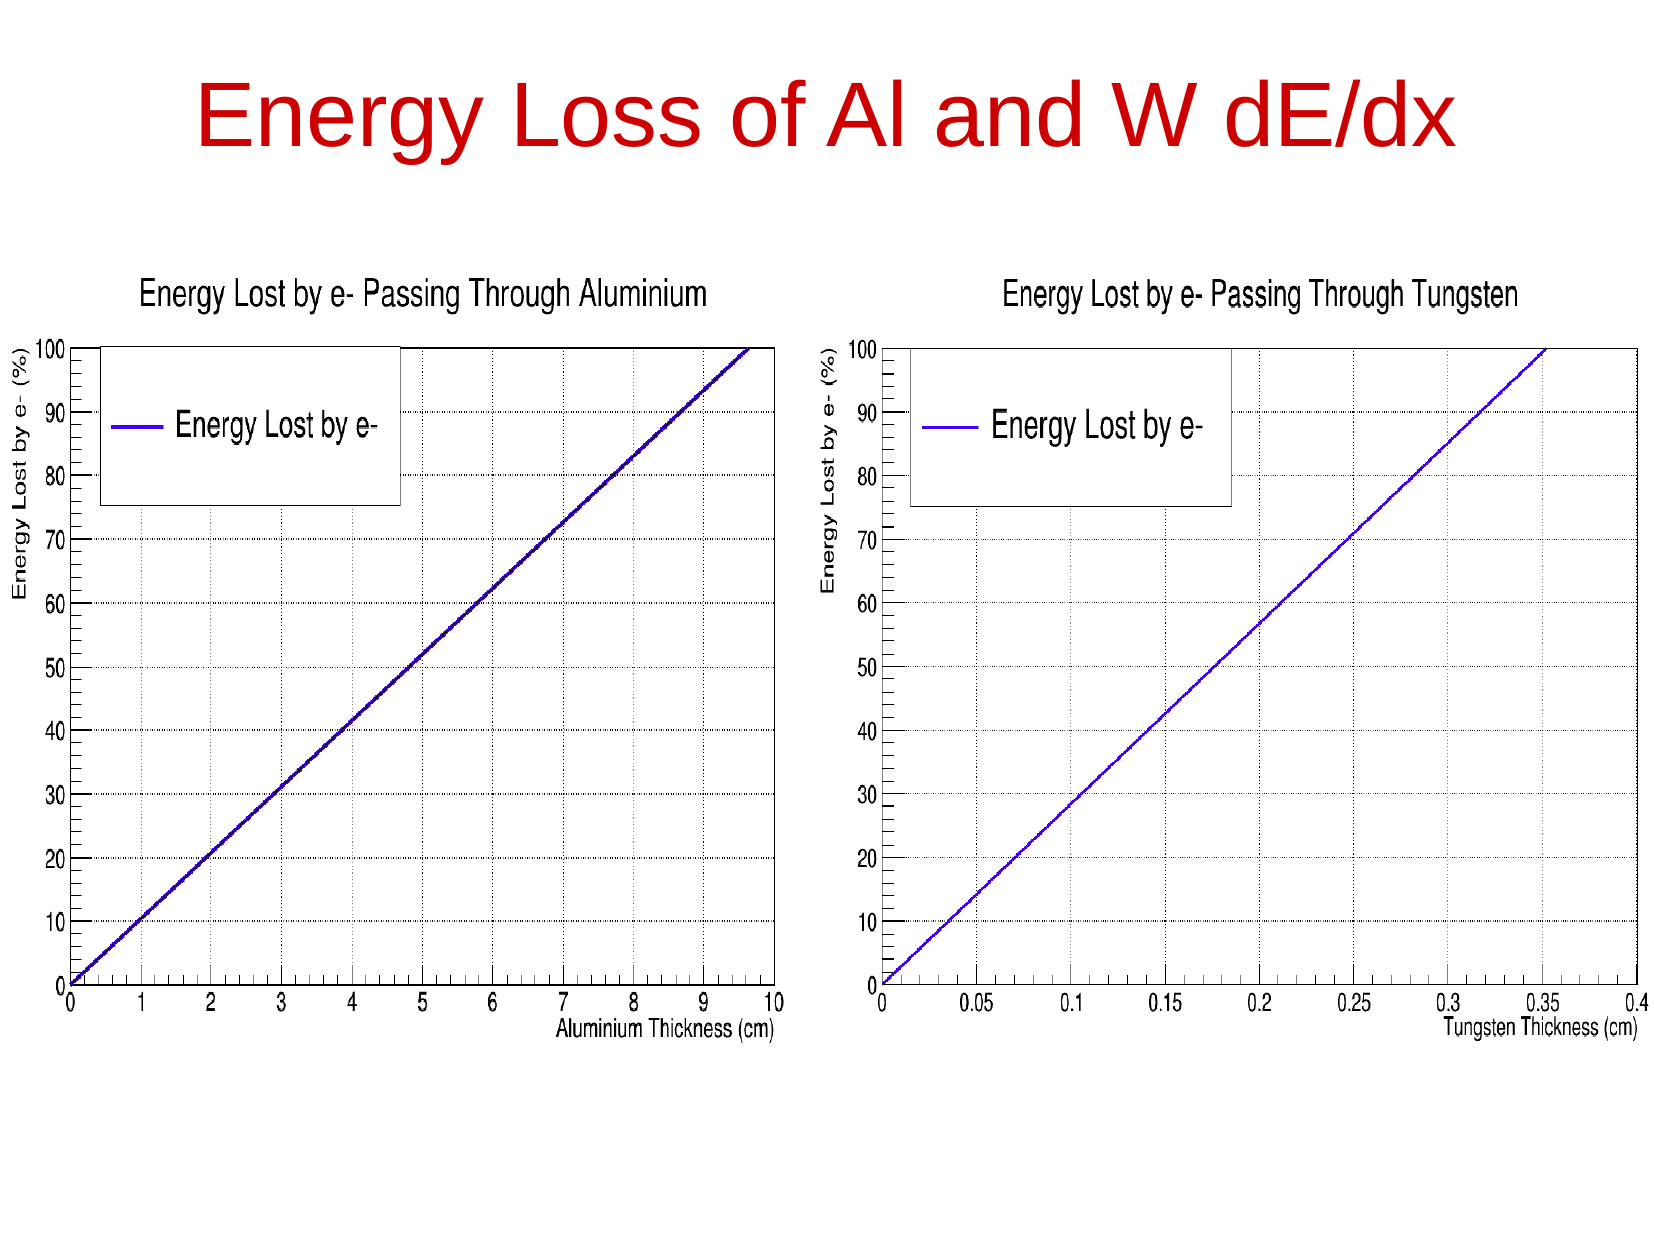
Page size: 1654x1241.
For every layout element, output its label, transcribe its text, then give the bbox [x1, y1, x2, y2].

picture [0, 269, 1654, 1066]
title Energy Loss of Al and W dE/dx [82, 49, 1571, 181]
